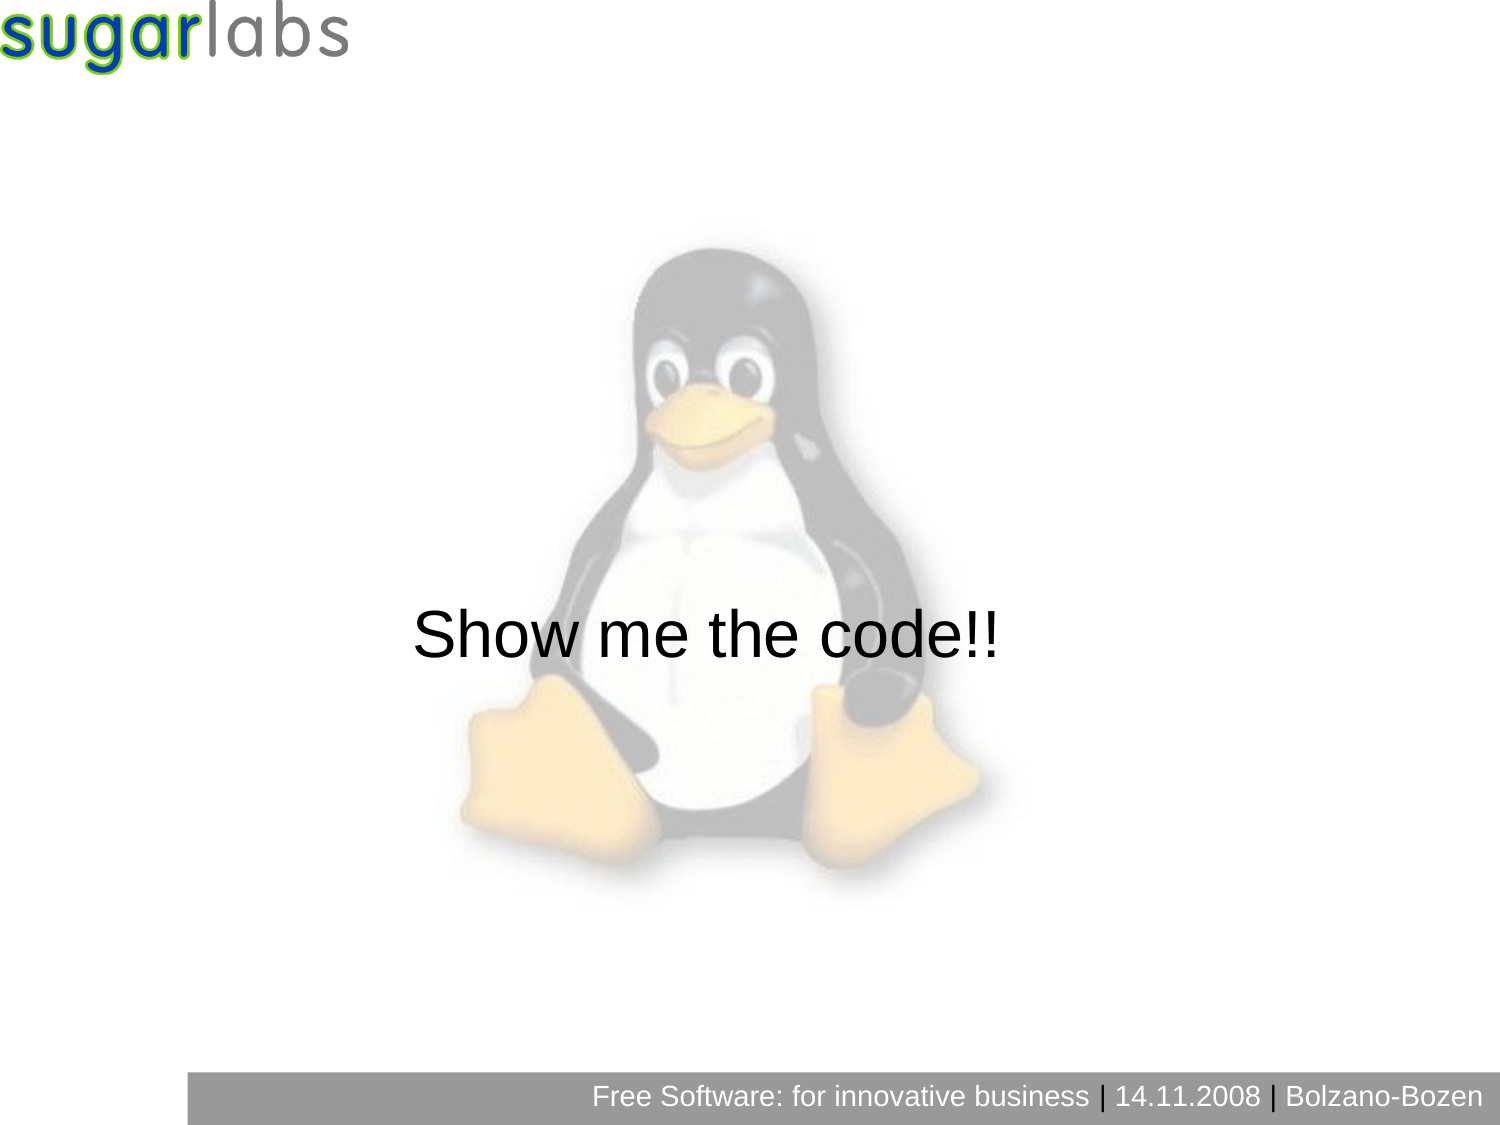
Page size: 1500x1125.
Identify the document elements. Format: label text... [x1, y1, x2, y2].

picture [408, 170, 1095, 926]
picture [0, 0, 348, 75]
subtitle Show me the code!! [412, 224, 1425, 1042]
